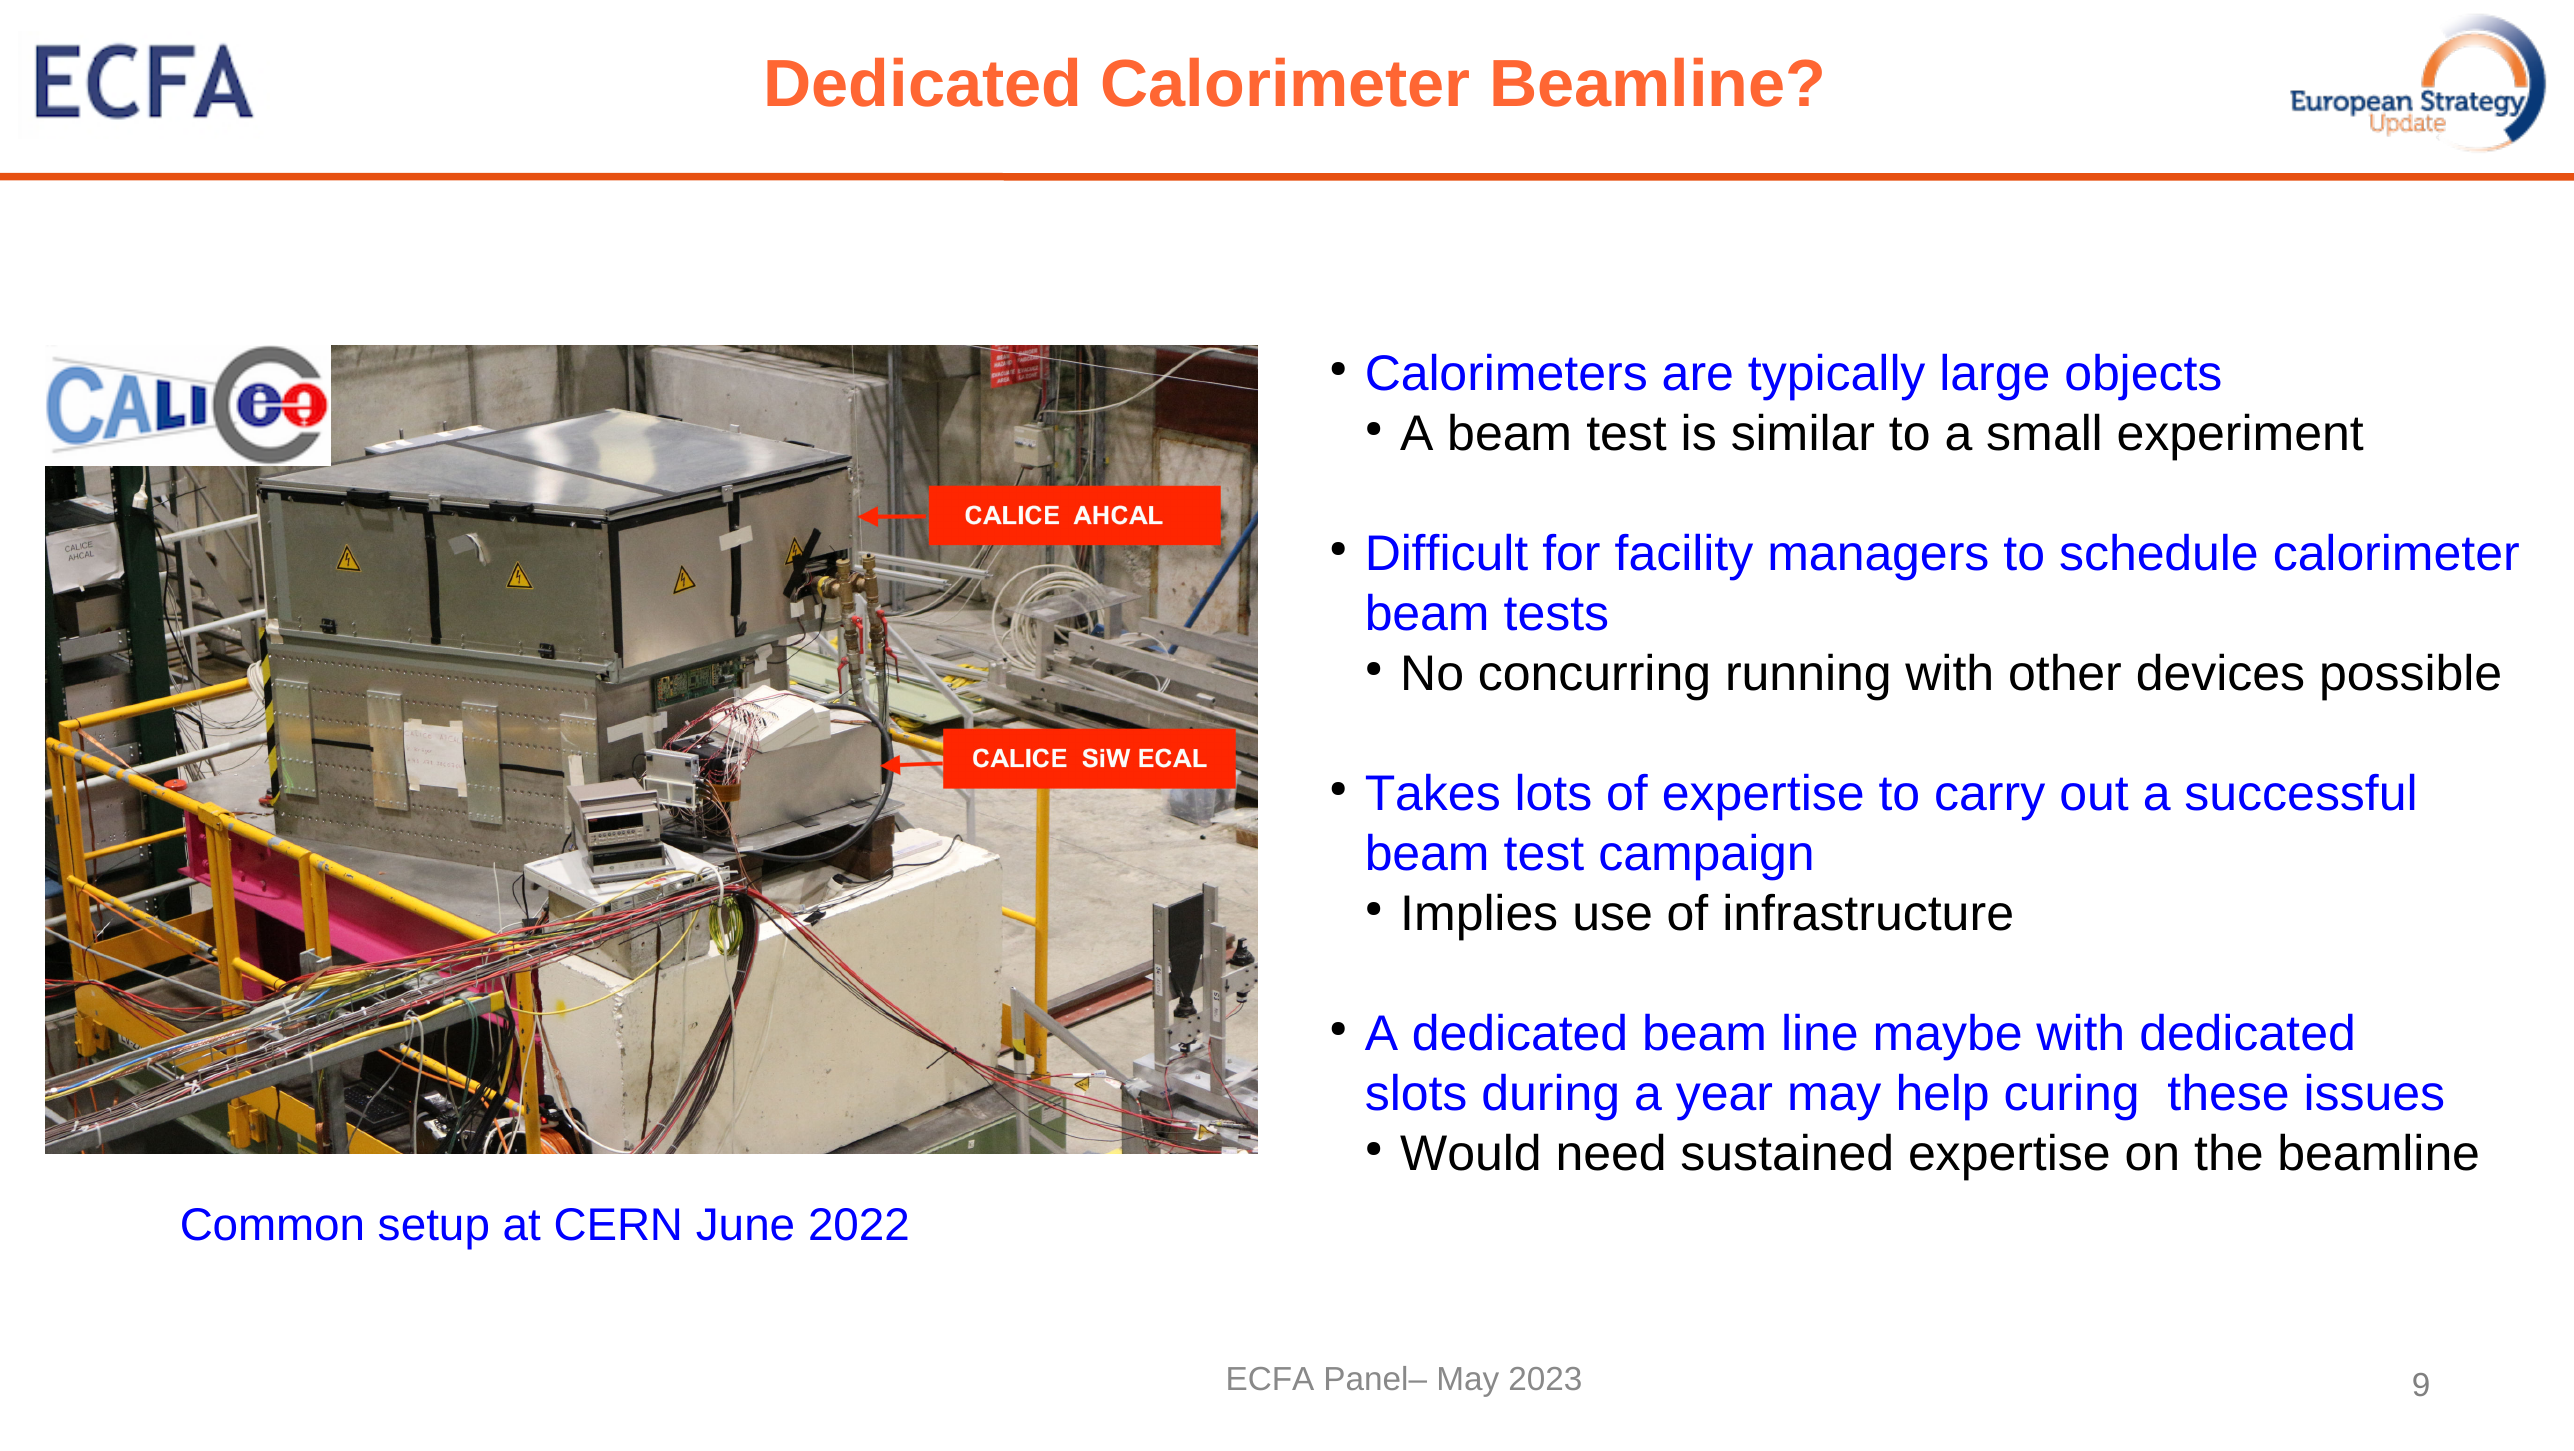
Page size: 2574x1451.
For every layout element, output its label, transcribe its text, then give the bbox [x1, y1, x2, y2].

picture [45, 345, 1258, 1154]
picture [18, 31, 222, 139]
text_box Common setup at CERN June 2022 [165, 1187, 1152, 1279]
picture [2289, 0, 2548, 217]
title Dedicated Calorimeter Beamline? [222, 0, 2368, 168]
text_box Calorimeters are typically large objects A beam test is similar to a small experiment Difficult for facility managers to schedule calorimeter beam tests No concurring running with other devices possible Takes lots of expertise to carry out a successful beam test campaign Implies use of infrastructure A dedicated beam line maybe with dedicated slots during a year may help curing these issues Would need sustained expertise on the beamline [1314, 333, 2537, 1189]
